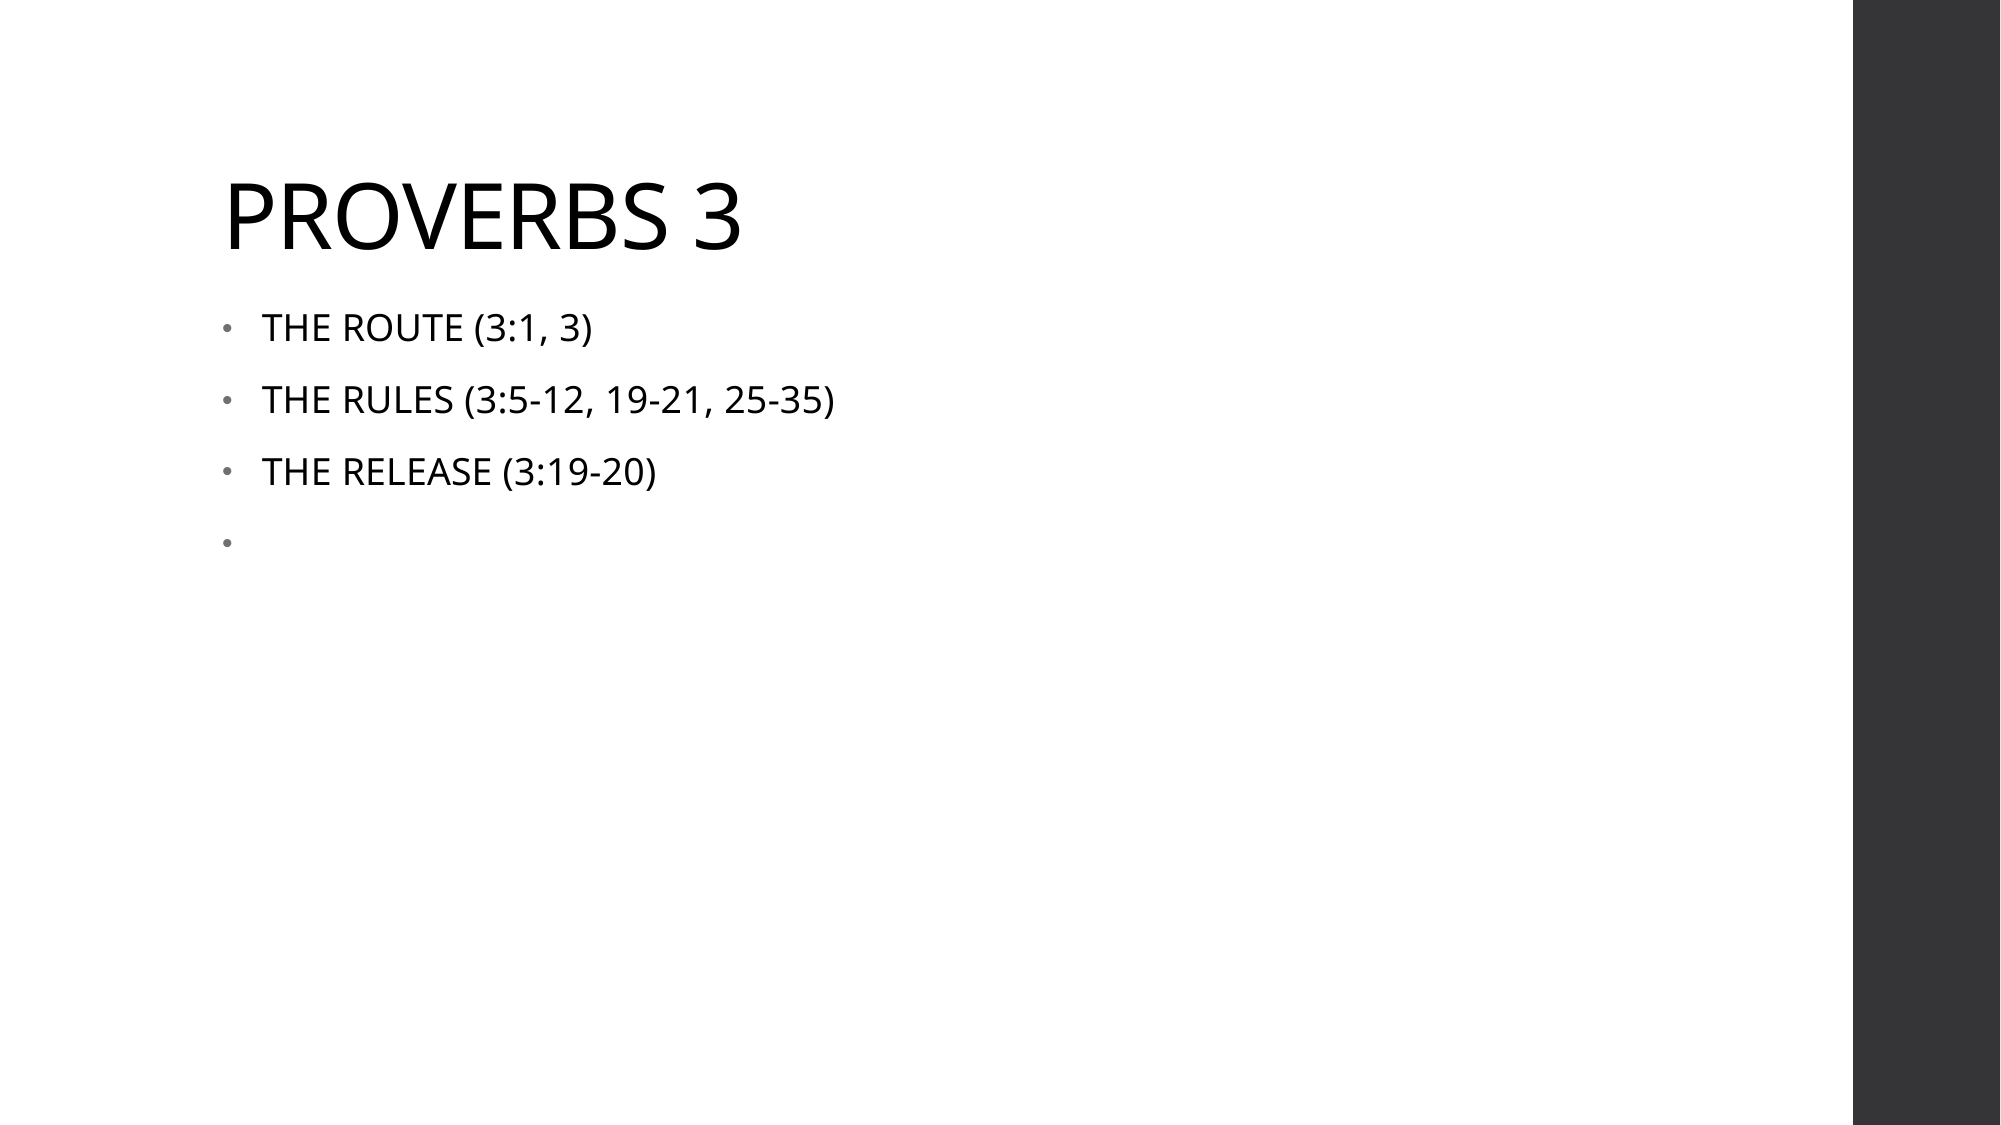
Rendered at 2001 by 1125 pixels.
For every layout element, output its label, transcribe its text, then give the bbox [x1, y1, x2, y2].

title PROVERBS 3 [206, 60, 1797, 278]
list THE ROUTE (3:1, 3) THE RULES (3:5-12, 19-21, 25-35) THE RELEASE (3:19-20) [206, 299, 1617, 1014]
